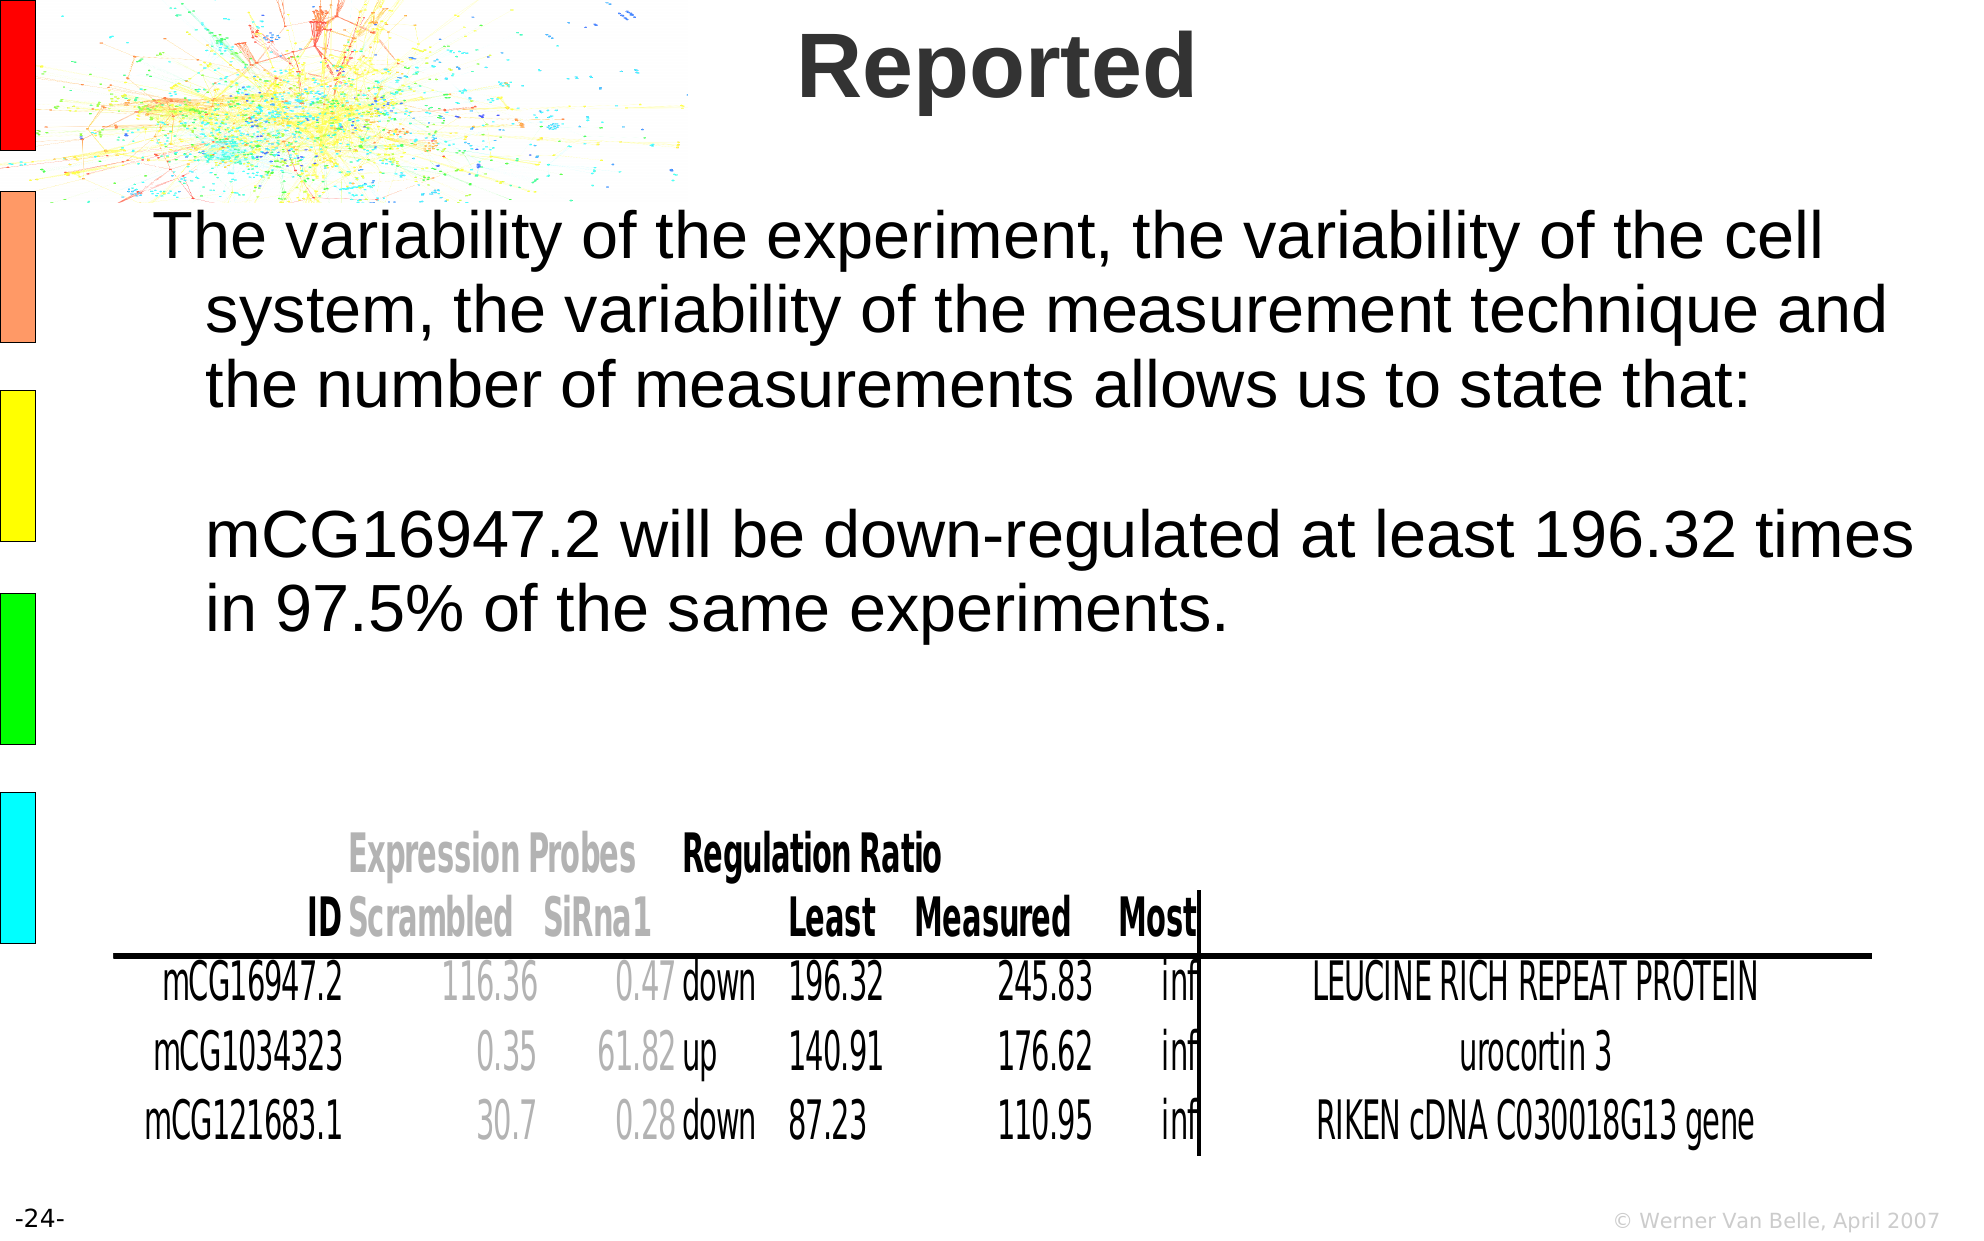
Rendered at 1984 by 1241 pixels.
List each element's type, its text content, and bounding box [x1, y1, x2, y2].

title Reported [150, 0, 1845, 133]
chart [113, 825, 1876, 1163]
list The variability of the experiment, the variability of the cell system, the variability of the measurement technique and the number of measurements allows us to state that: mCG16947.2 will be down-regulated at least 196.32 times in 97.5% of the same experiments. [134, 197, 1935, 1152]
